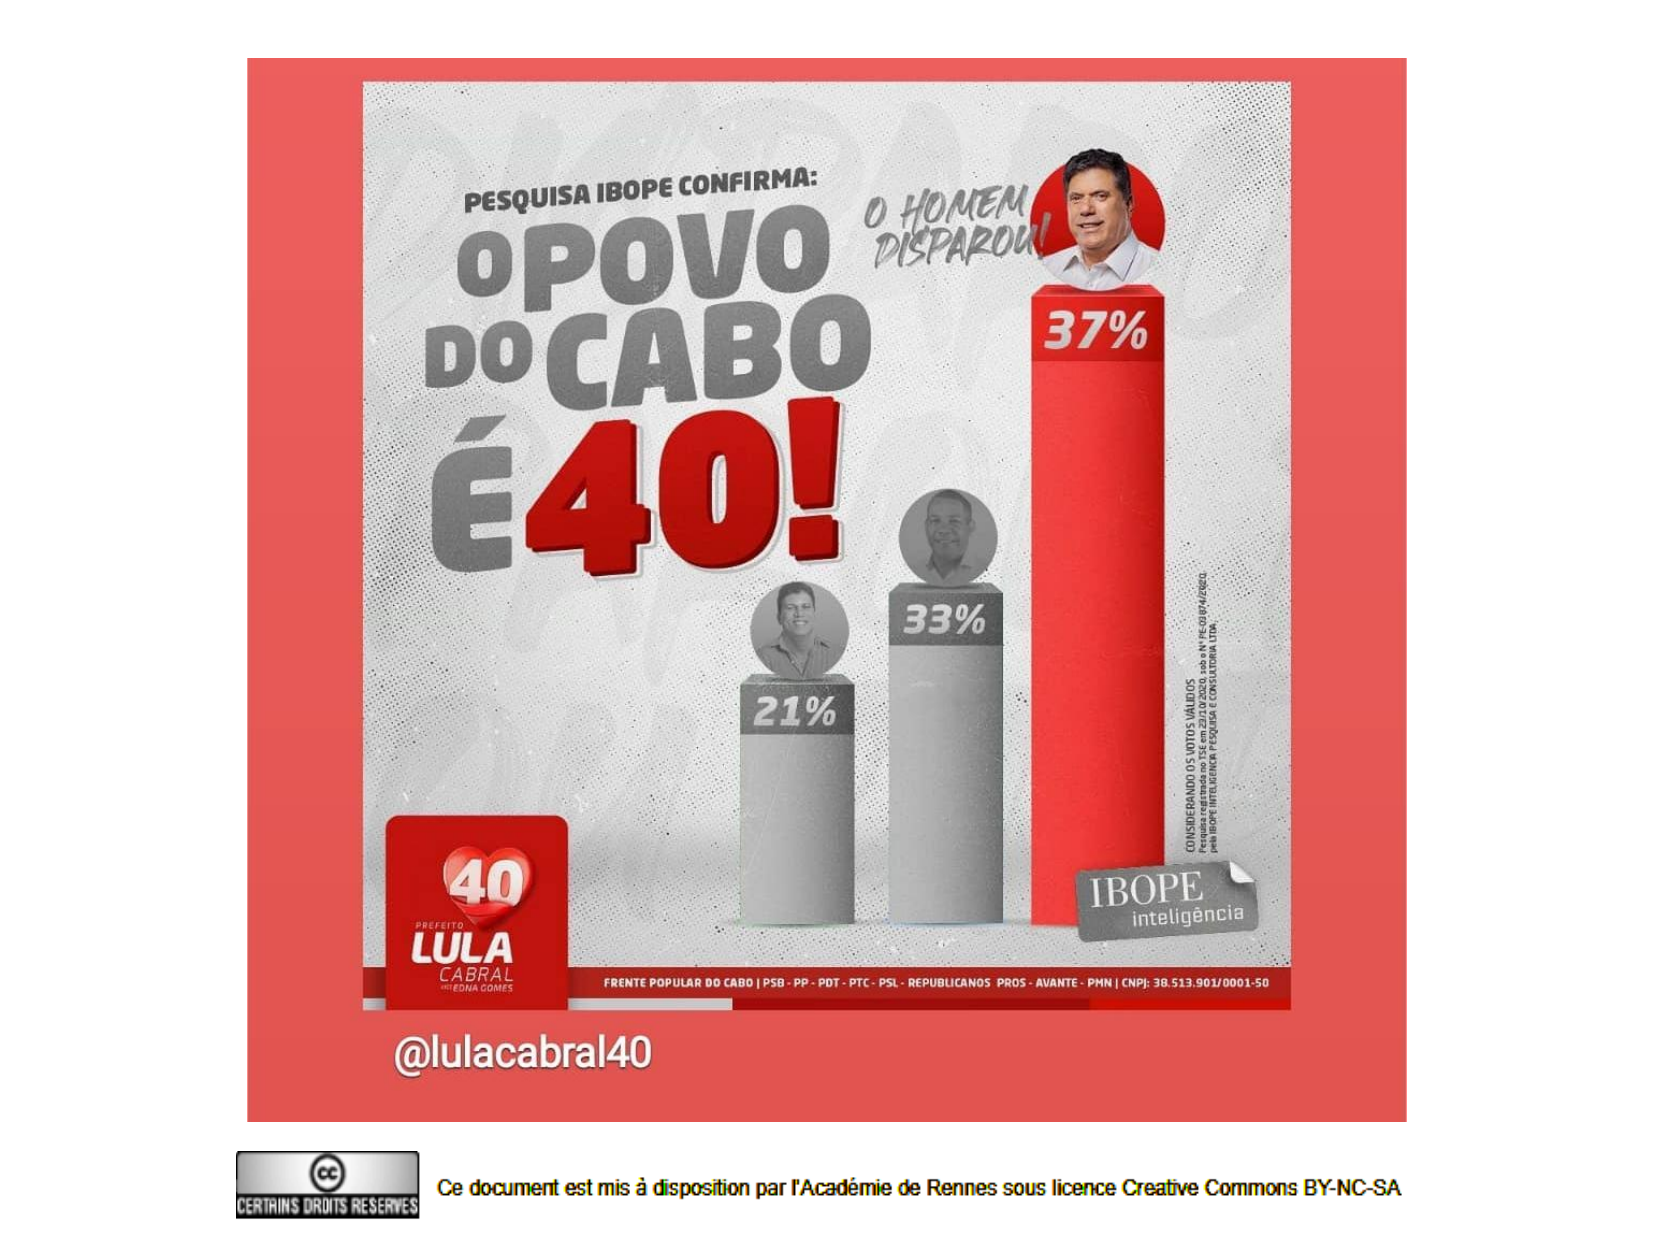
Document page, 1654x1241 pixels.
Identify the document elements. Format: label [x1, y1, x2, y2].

picture [236, 1151, 1418, 1228]
picture [247, 58, 1407, 1123]
